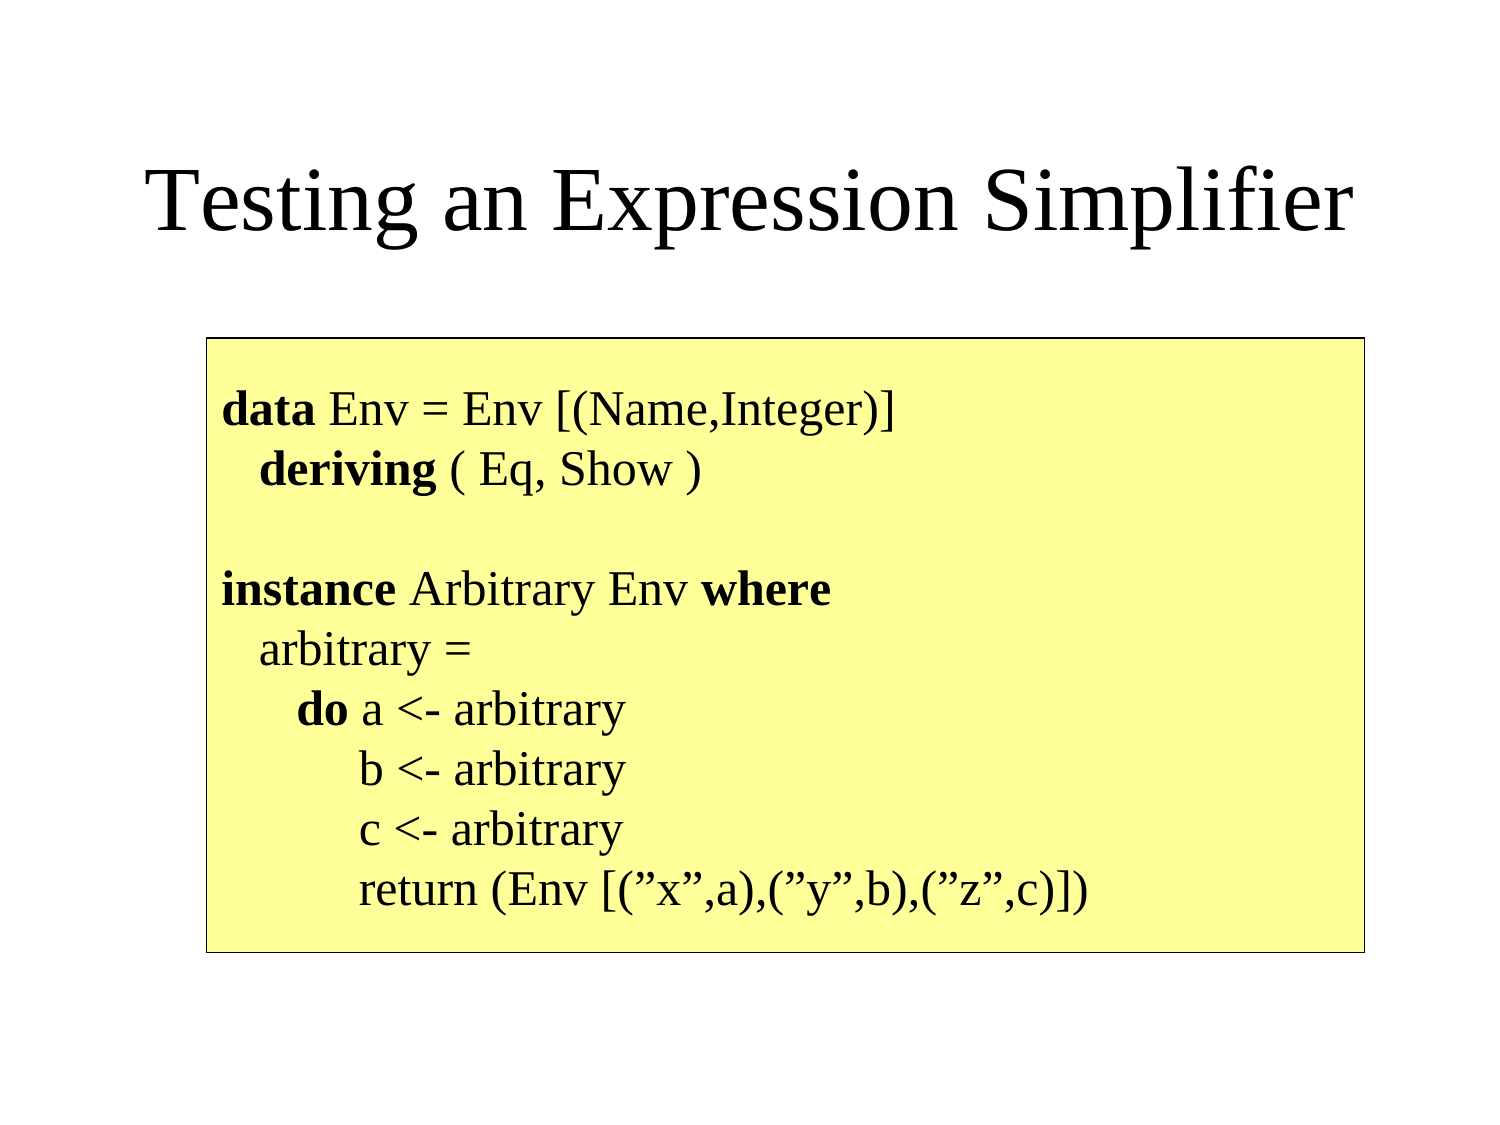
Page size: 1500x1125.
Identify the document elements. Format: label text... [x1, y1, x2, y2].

text_box data Env = Env [(Name,Integer)] deriving ( Eq, Show ) instance Arbitrary Env where arbitrary = do a <- arbitrary b <- arbitrary c <- arbitrary return (Env [(”x”,a),(”y”,b),(”z”,c)]) [206, 338, 1365, 953]
title Testing an Expression Simplifier [112, 99, 1388, 288]
